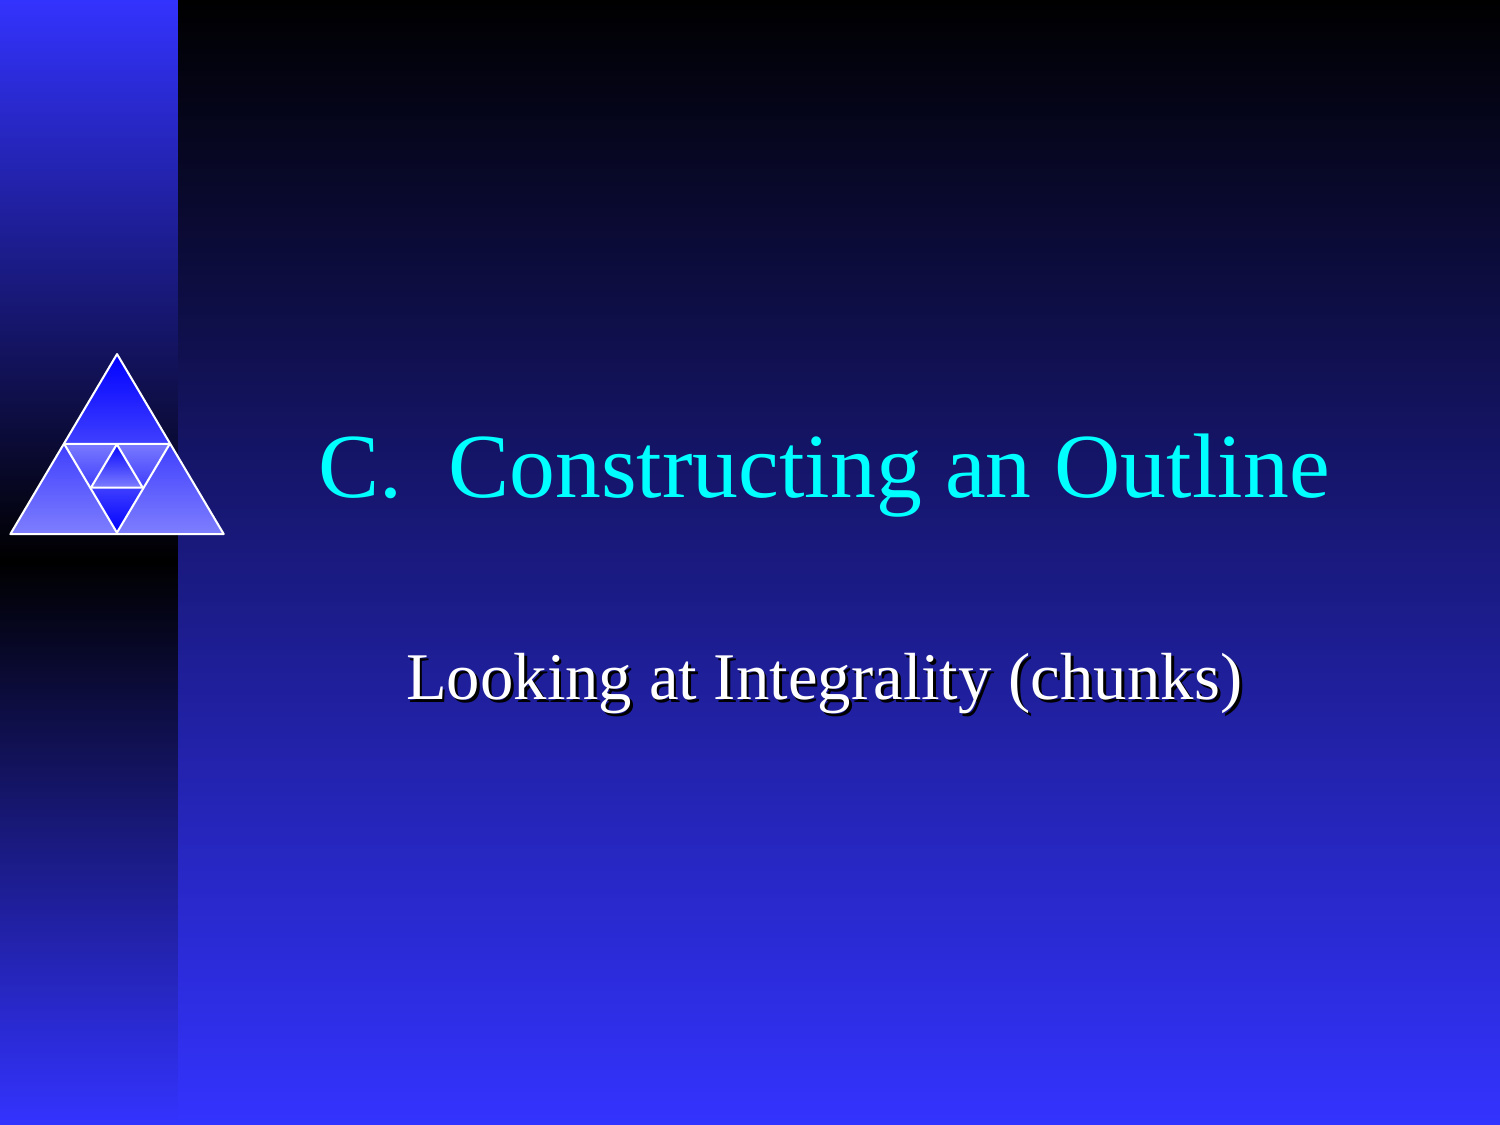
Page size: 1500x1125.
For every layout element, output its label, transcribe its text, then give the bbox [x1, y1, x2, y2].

title C. Constructing an Outline [187, 374, 1463, 563]
subtitle Looking at Integrality (chunks) [300, 637, 1351, 926]
